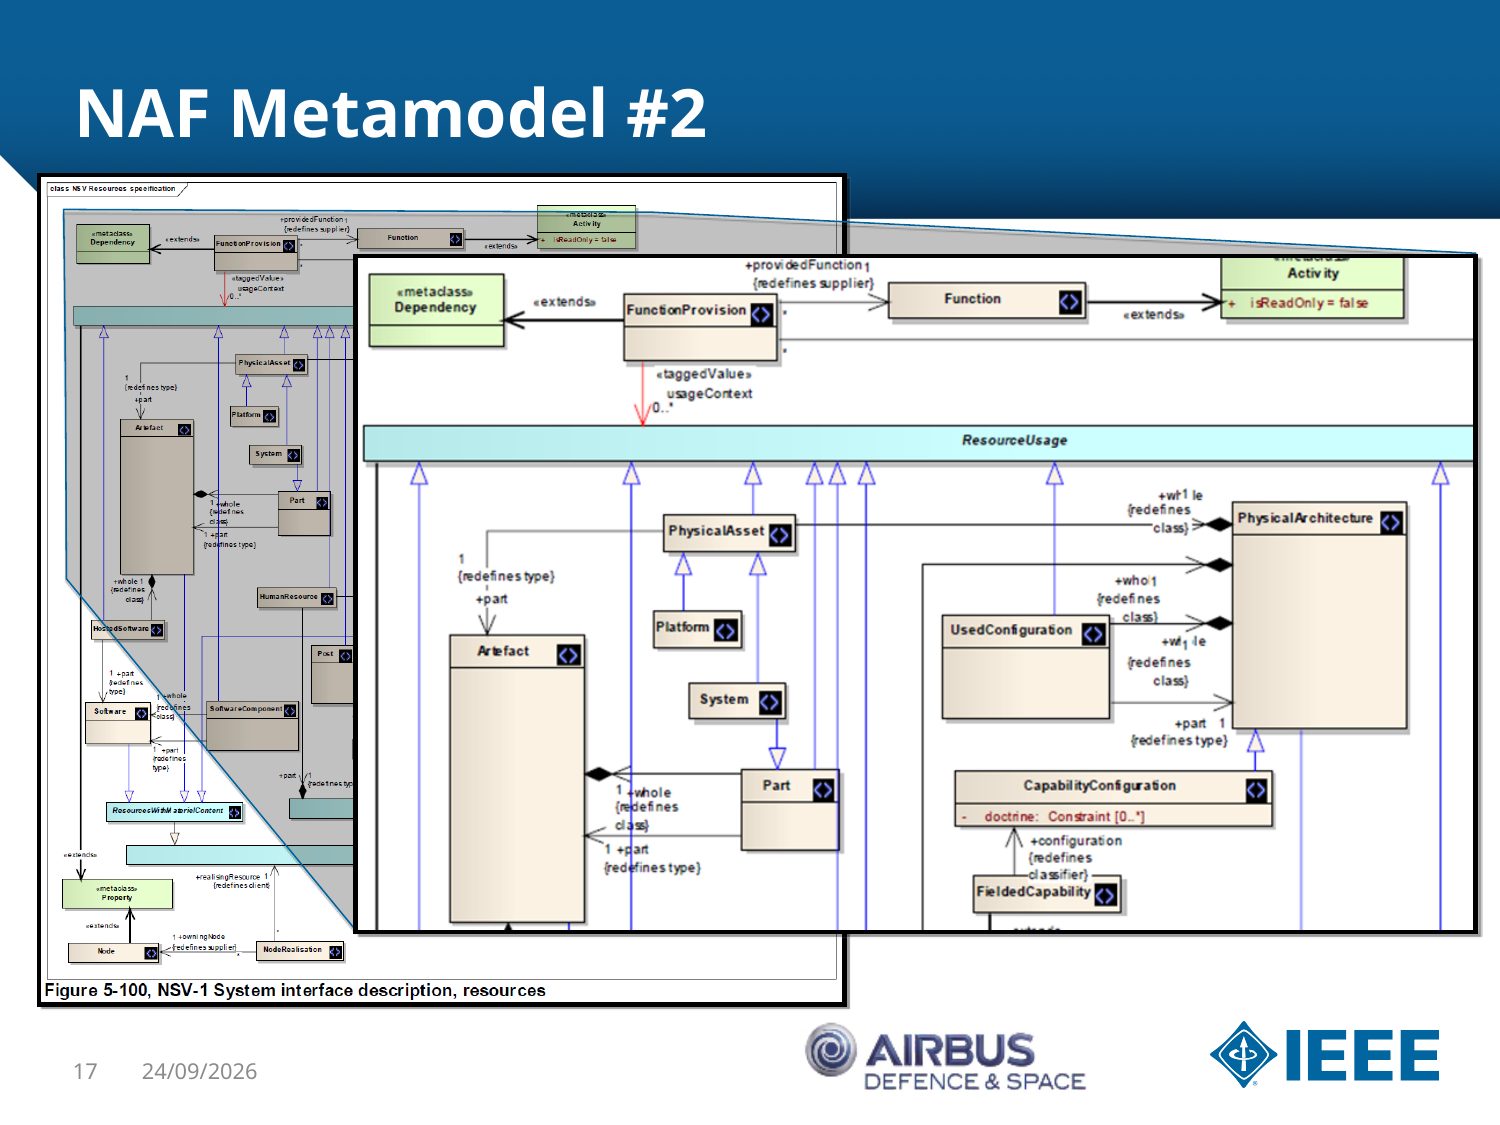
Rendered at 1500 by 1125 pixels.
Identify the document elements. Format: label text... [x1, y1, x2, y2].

picture [0, 0, 1500, 1125]
slide_number 24/03/2021 [141, 1042, 412, 1103]
text_box [63, 209, 1476, 927]
title NAF Metamodel #2 [59, 22, 1426, 199]
slide_number <number> [72, 1042, 132, 1103]
